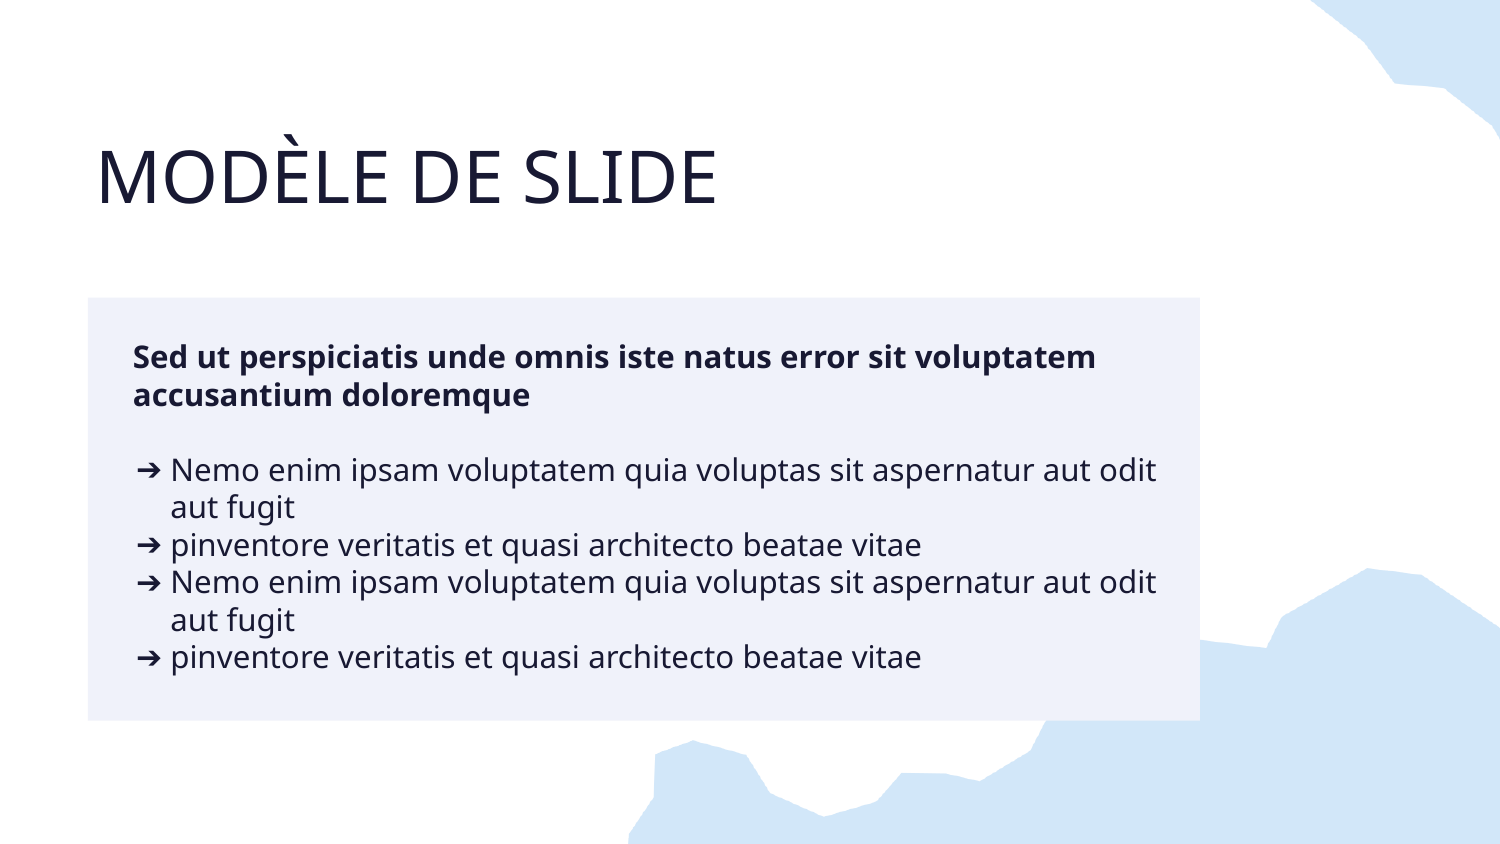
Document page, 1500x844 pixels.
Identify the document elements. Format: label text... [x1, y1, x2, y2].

text_box MODÈLE DE SLIDE [87, 123, 1370, 299]
text_box Sed ut perspiciatis unde omnis iste natus error sit voluptatem accusantium doloremque Nemo enim ipsam voluptatem quia voluptas sit aspernatur aut odit aut fugit pinventore veritatis et quasi architecto beatae vitae Nemo enim ipsam voluptatem quia voluptas sit aspernatur aut odit aut fugit pinventore veritatis et quasi architecto beatae vitae [87, 299, 1200, 721]
picture [0, 0, 1500, 844]
